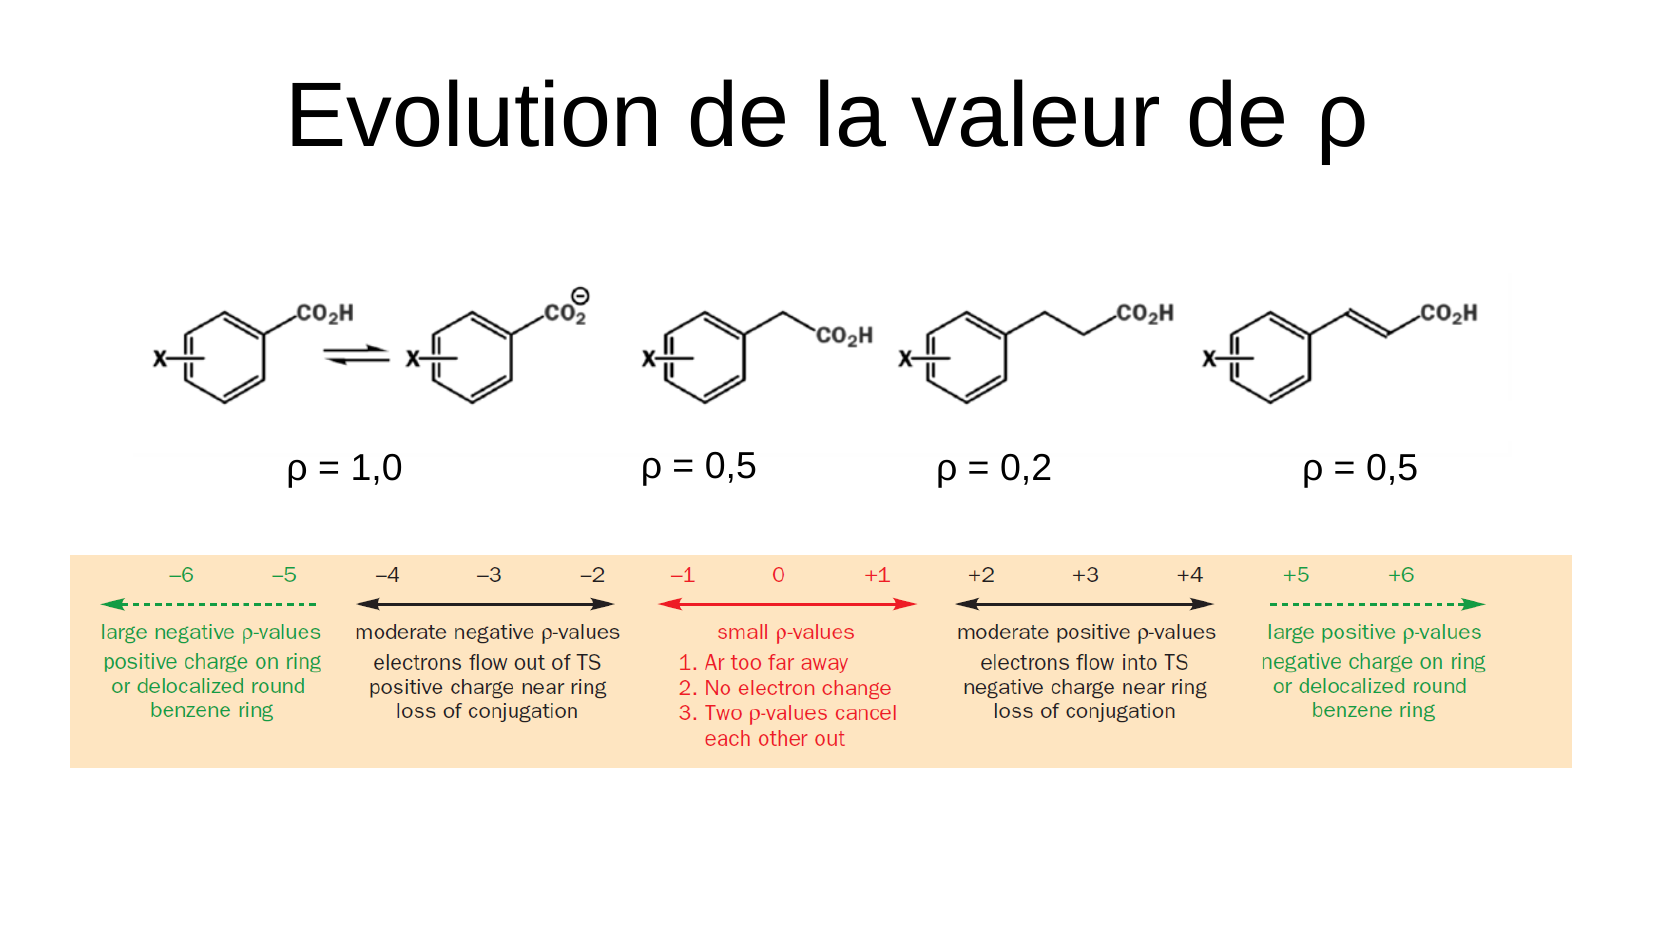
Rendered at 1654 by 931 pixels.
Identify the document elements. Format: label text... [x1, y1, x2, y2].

text_box ρ = 0,5 [625, 437, 886, 494]
title Evolution de la valeur de ρ [82, 37, 1571, 193]
text_box ρ = 1,0 [271, 439, 532, 497]
text_box ρ = 0,2 [921, 439, 1182, 497]
picture [129, 247, 1534, 473]
text_box ρ = 0,5 [1287, 439, 1548, 497]
picture [70, 555, 1572, 768]
